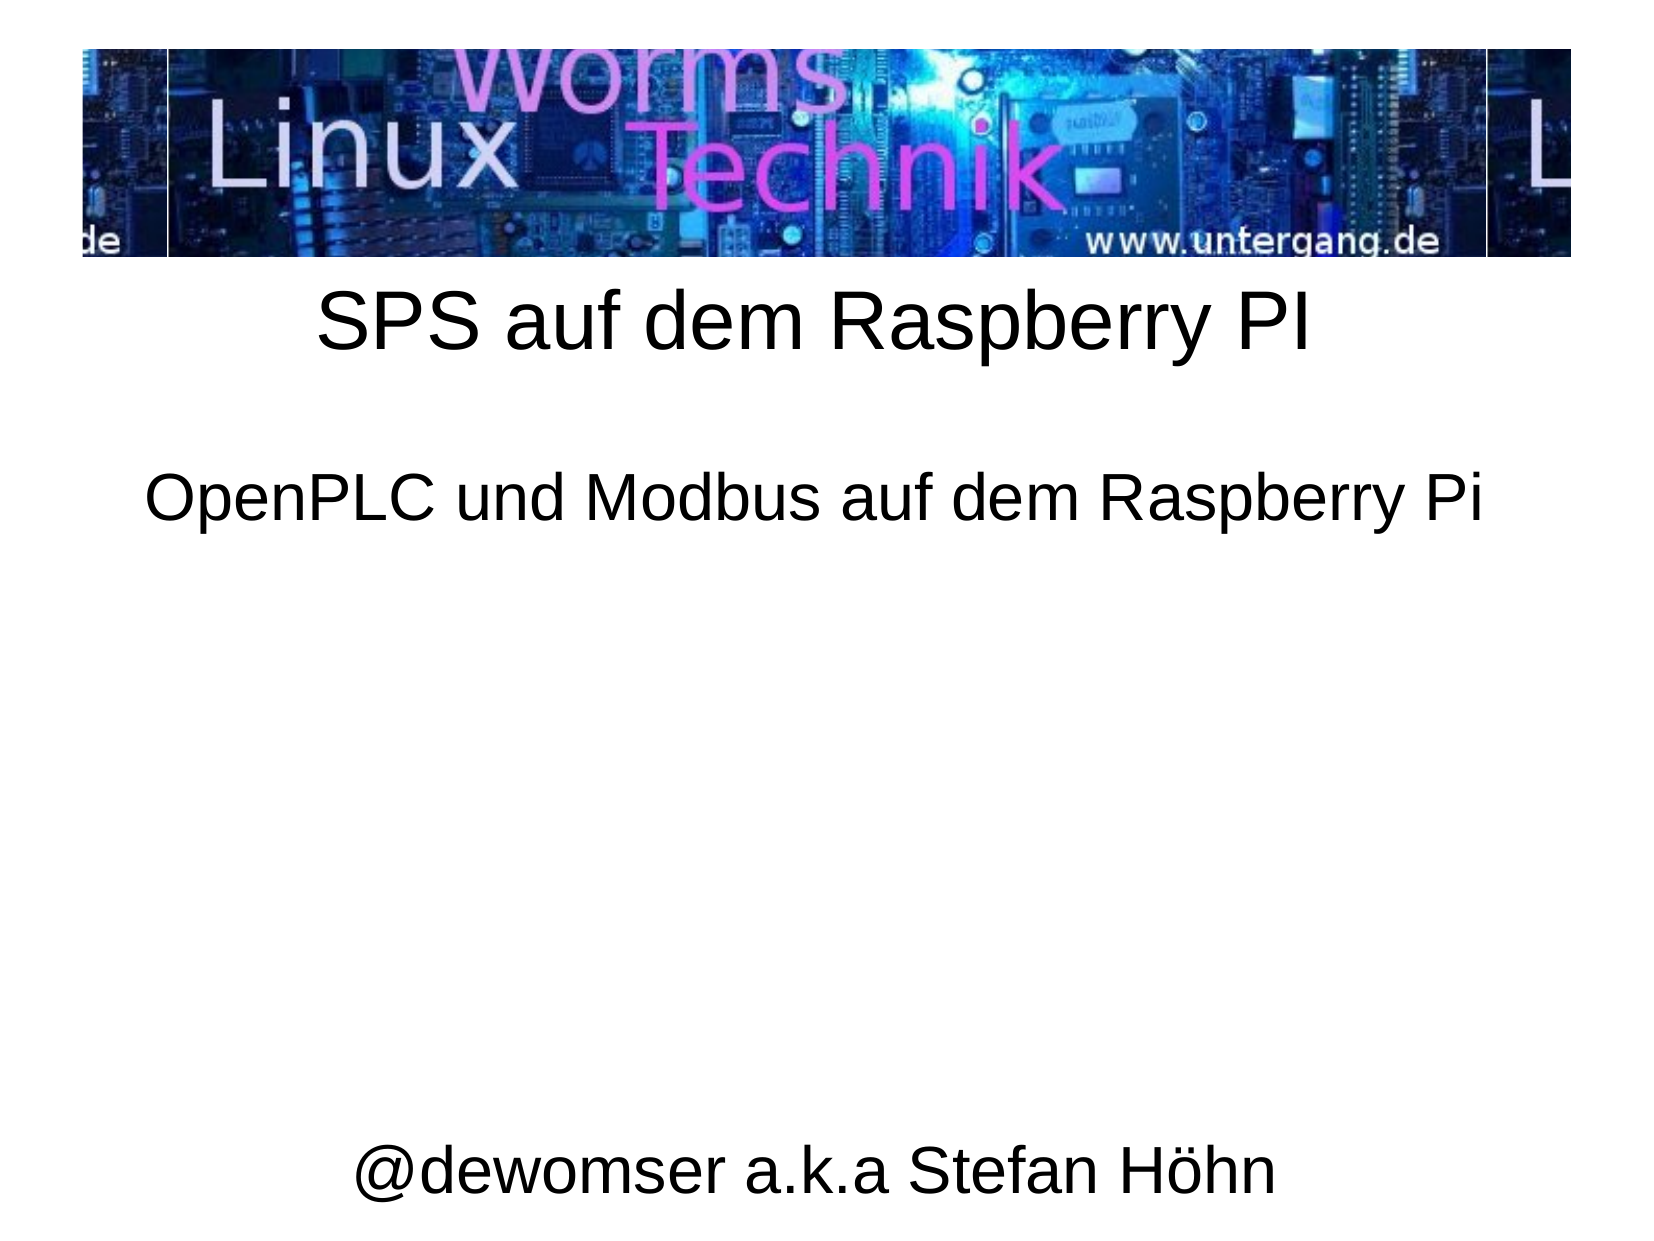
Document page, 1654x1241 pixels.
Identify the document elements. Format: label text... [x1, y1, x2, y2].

title [82, 49, 1571, 257]
subtitle SPS auf dem Raspberry PI OpenPLC und Modbus auf dem Raspberry Pi @dewomser a.k.a Stefan Höhn [70, 276, 1560, 1205]
